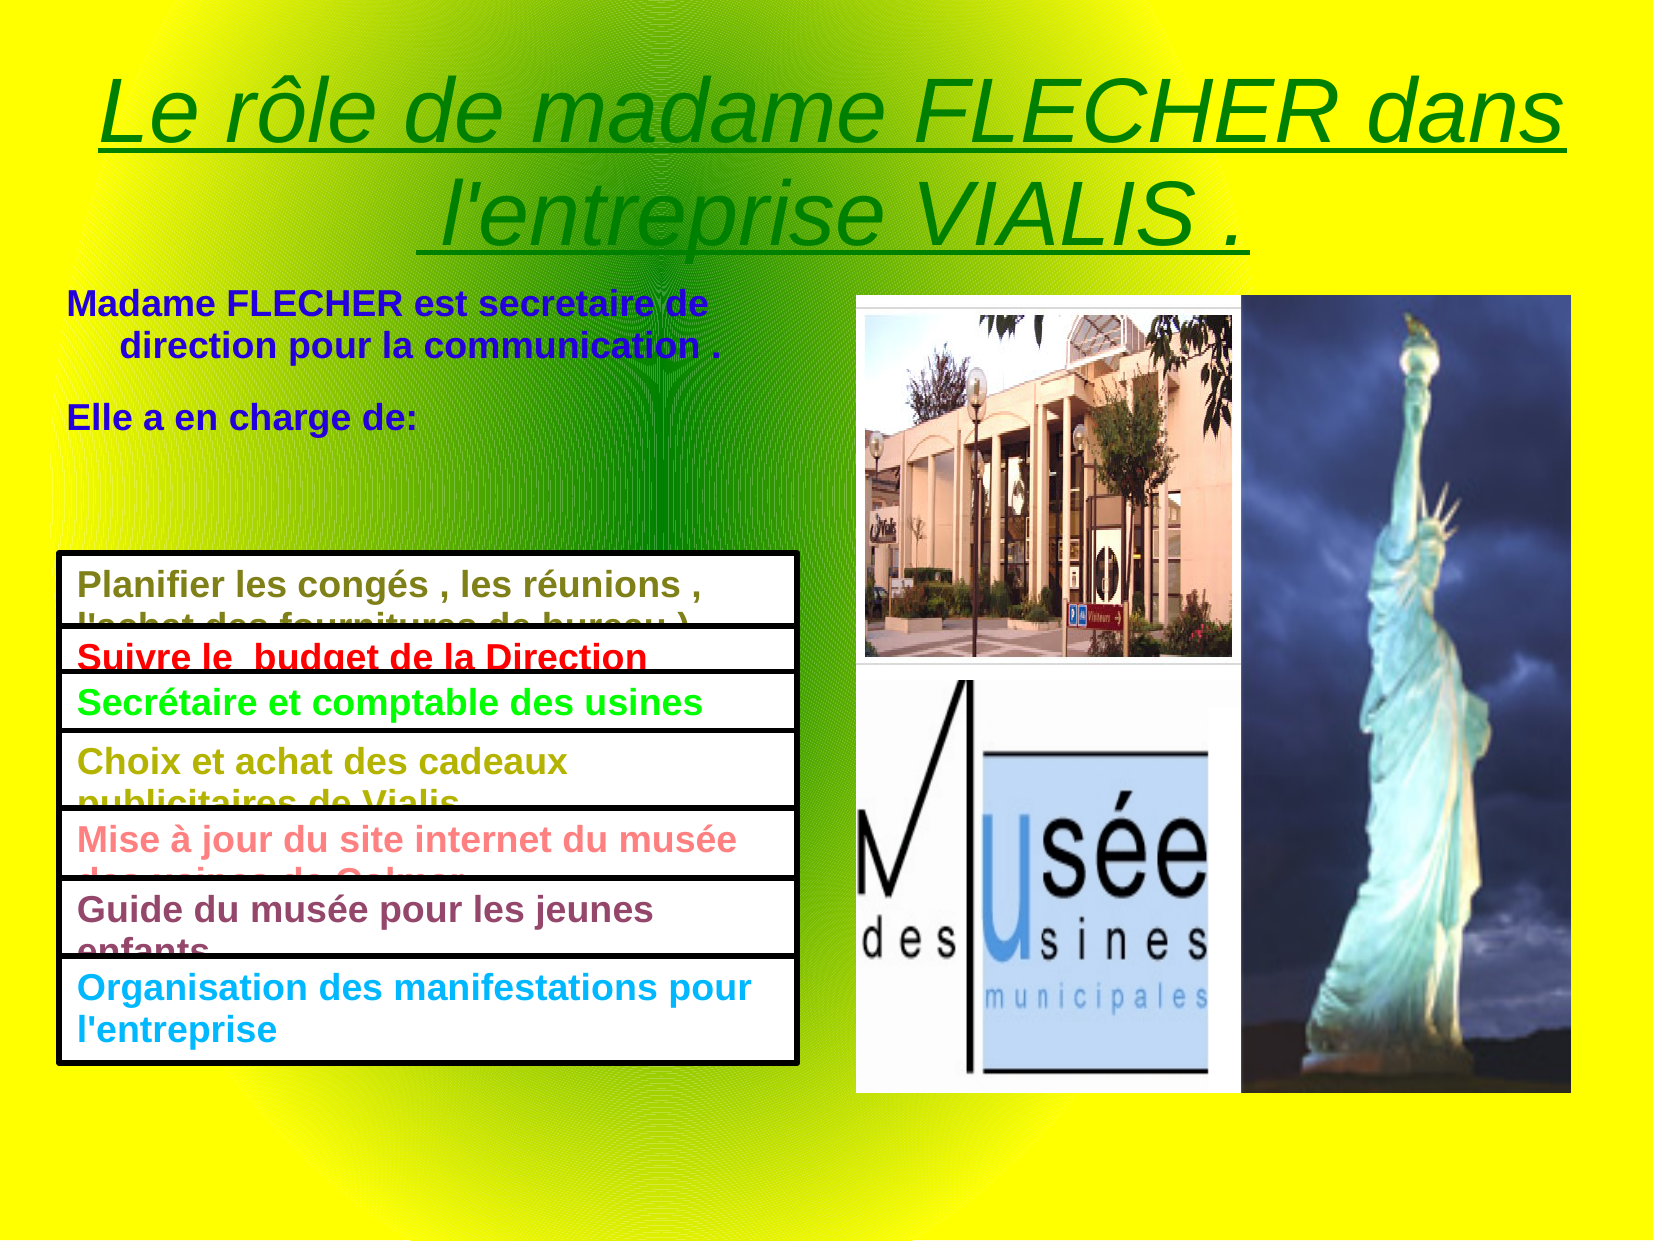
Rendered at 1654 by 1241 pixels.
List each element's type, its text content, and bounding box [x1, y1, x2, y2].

text_box Mise à jour du site internet du musée des usines de Colmar [59, 808, 798, 875]
text_box Secrétaire et comptable des usines municipales de Colmar [59, 671, 798, 728]
picture [845, 290, 1572, 1109]
title Le rôle de madame FLECHER dans l'entreprise VIALIS . [88, 58, 1577, 266]
text_box Planifier les congés , les réunions , l'achat des fournitures de bureau ), [59, 553, 798, 623]
text_box Suivre le budget de la Direction [59, 626, 798, 669]
text_box Choix et achat des cadeaux publicitaires de Vialis [59, 730, 798, 805]
text_box Organisation des manifestations pour l'entreprise [59, 955, 798, 1063]
list Madame FLECHER est secretaire de direction pour la communication . Elle a en charge de: [48, 282, 827, 473]
text_box Guide du musée pour les jeunes enfants [59, 878, 798, 953]
